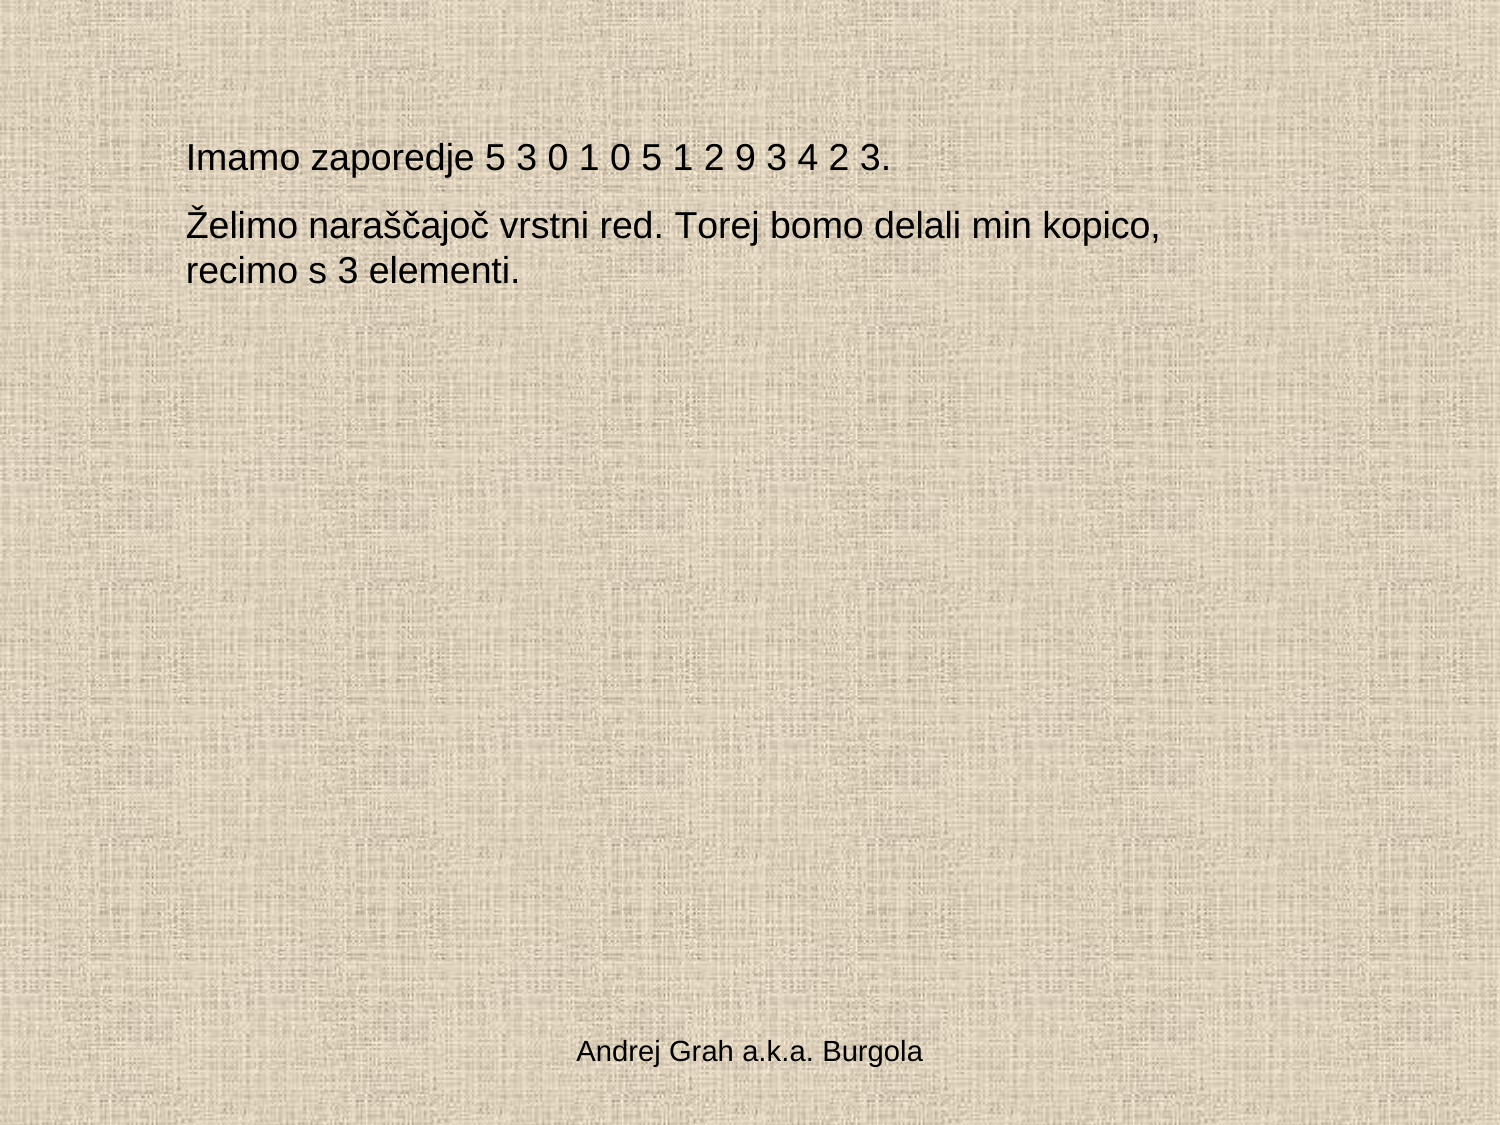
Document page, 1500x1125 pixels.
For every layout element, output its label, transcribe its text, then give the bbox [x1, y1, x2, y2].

text_box Andrej Grah a.k.a. Burgola [512, 1024, 988, 1103]
picture [0, 0, 1500, 1125]
text_box Imamo zaporedje 5 3 0 1 0 5 1 2 9 3 4 2 3. Želimo naraščajoč vrstni red. Torej bomo delali min kopico, recimo s 3 elementi. [171, 125, 1235, 300]
